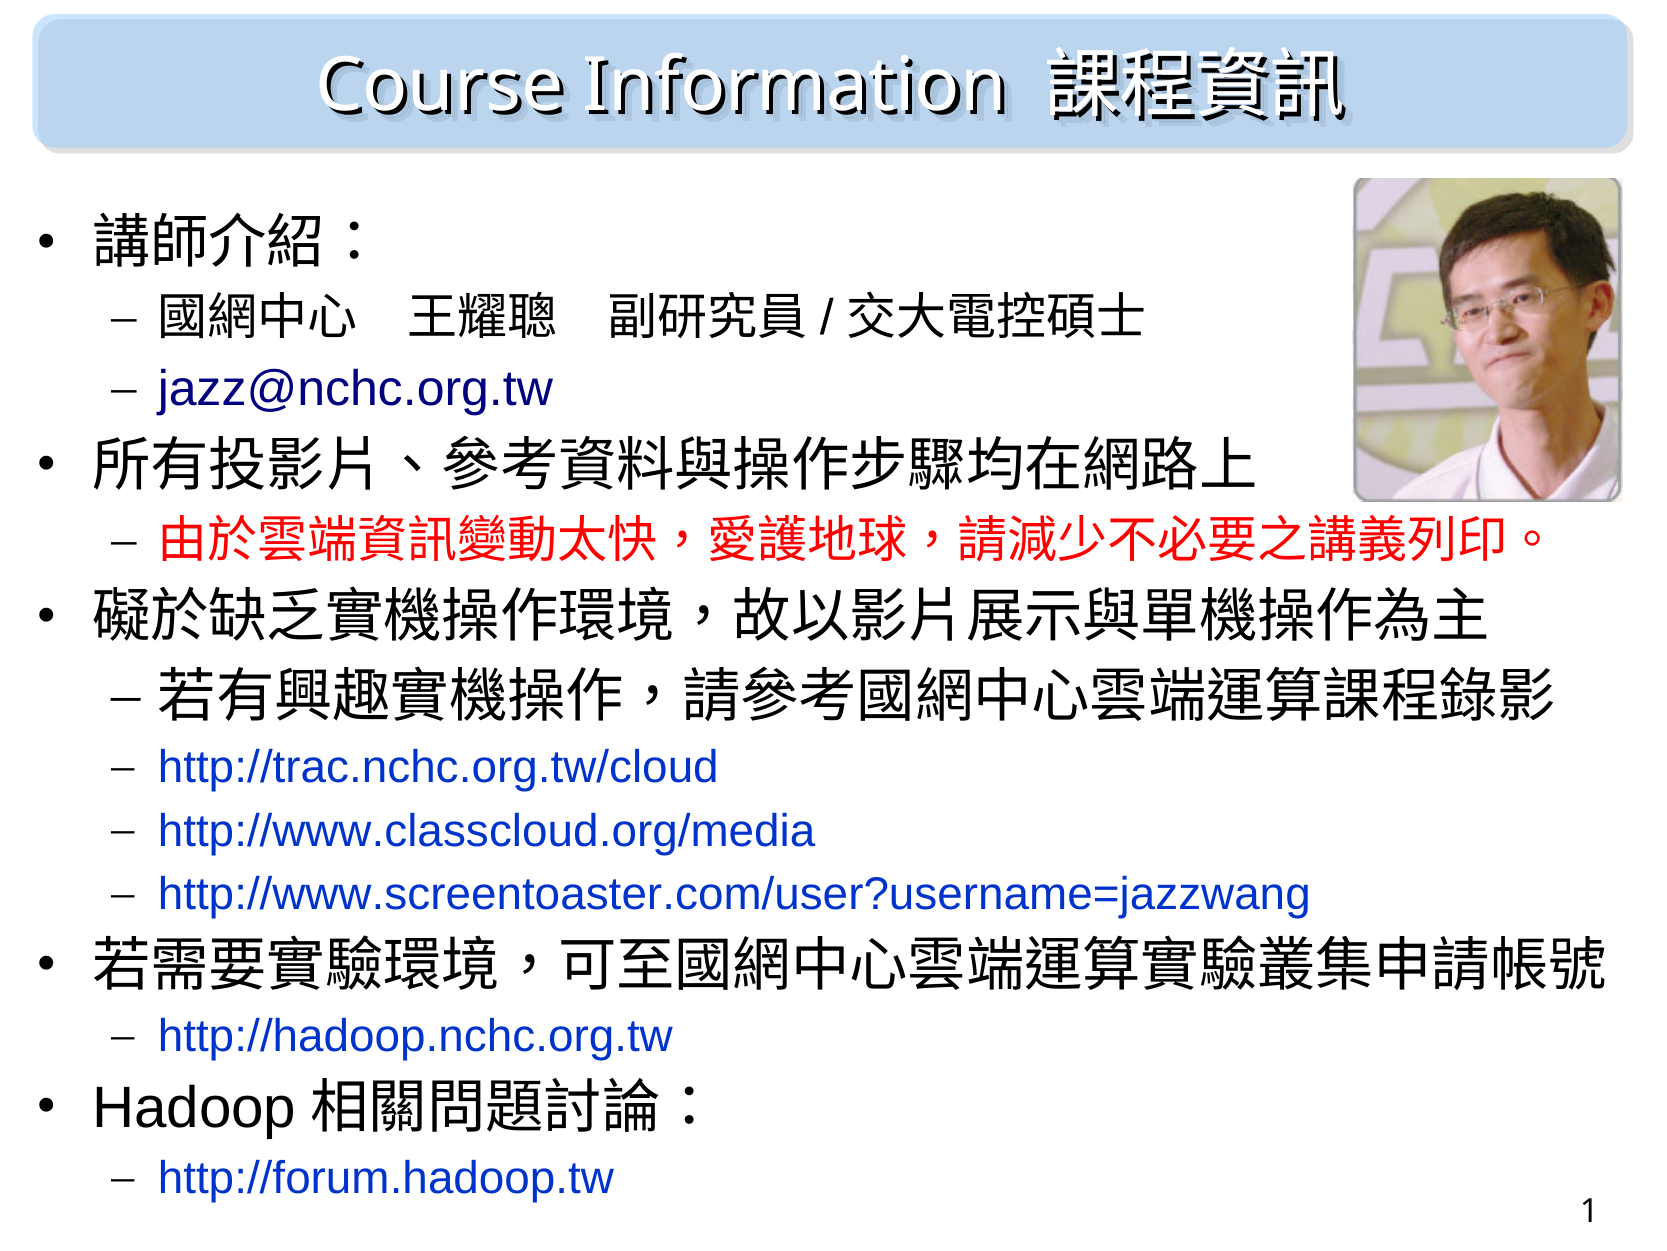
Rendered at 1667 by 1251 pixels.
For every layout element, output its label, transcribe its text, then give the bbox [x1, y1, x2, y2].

picture [1352, 178, 1623, 502]
text_box Course Information 課程資訊 [32, 14, 1628, 148]
list 講師介紹： 國網中心 王耀聰 副研究員/交大電控碩士 jazz@nchc.org.tw 所有投影片、參考資料與操作步驟均在網路上 由於雲端資訊變動太快，愛護地球，請減少不必要之講義列印。 礙於缺乏實機操作環境，故以影片展示與單機操作為主 若有興趣實機操作，請參考國網中心雲端運算課程錄影 http://trac.nchc.org.tw/cloud http://www.classcloud.org/media http://www.screentoaster.com/user?username=jazzwang 若需要實驗環境，可至國網中心雲端運算實驗叢集申請帳號 http://hadoop.nchc.org.tw Hadoop相關問題討論： http://forum.hadoop.tw [36, 206, 1619, 1211]
